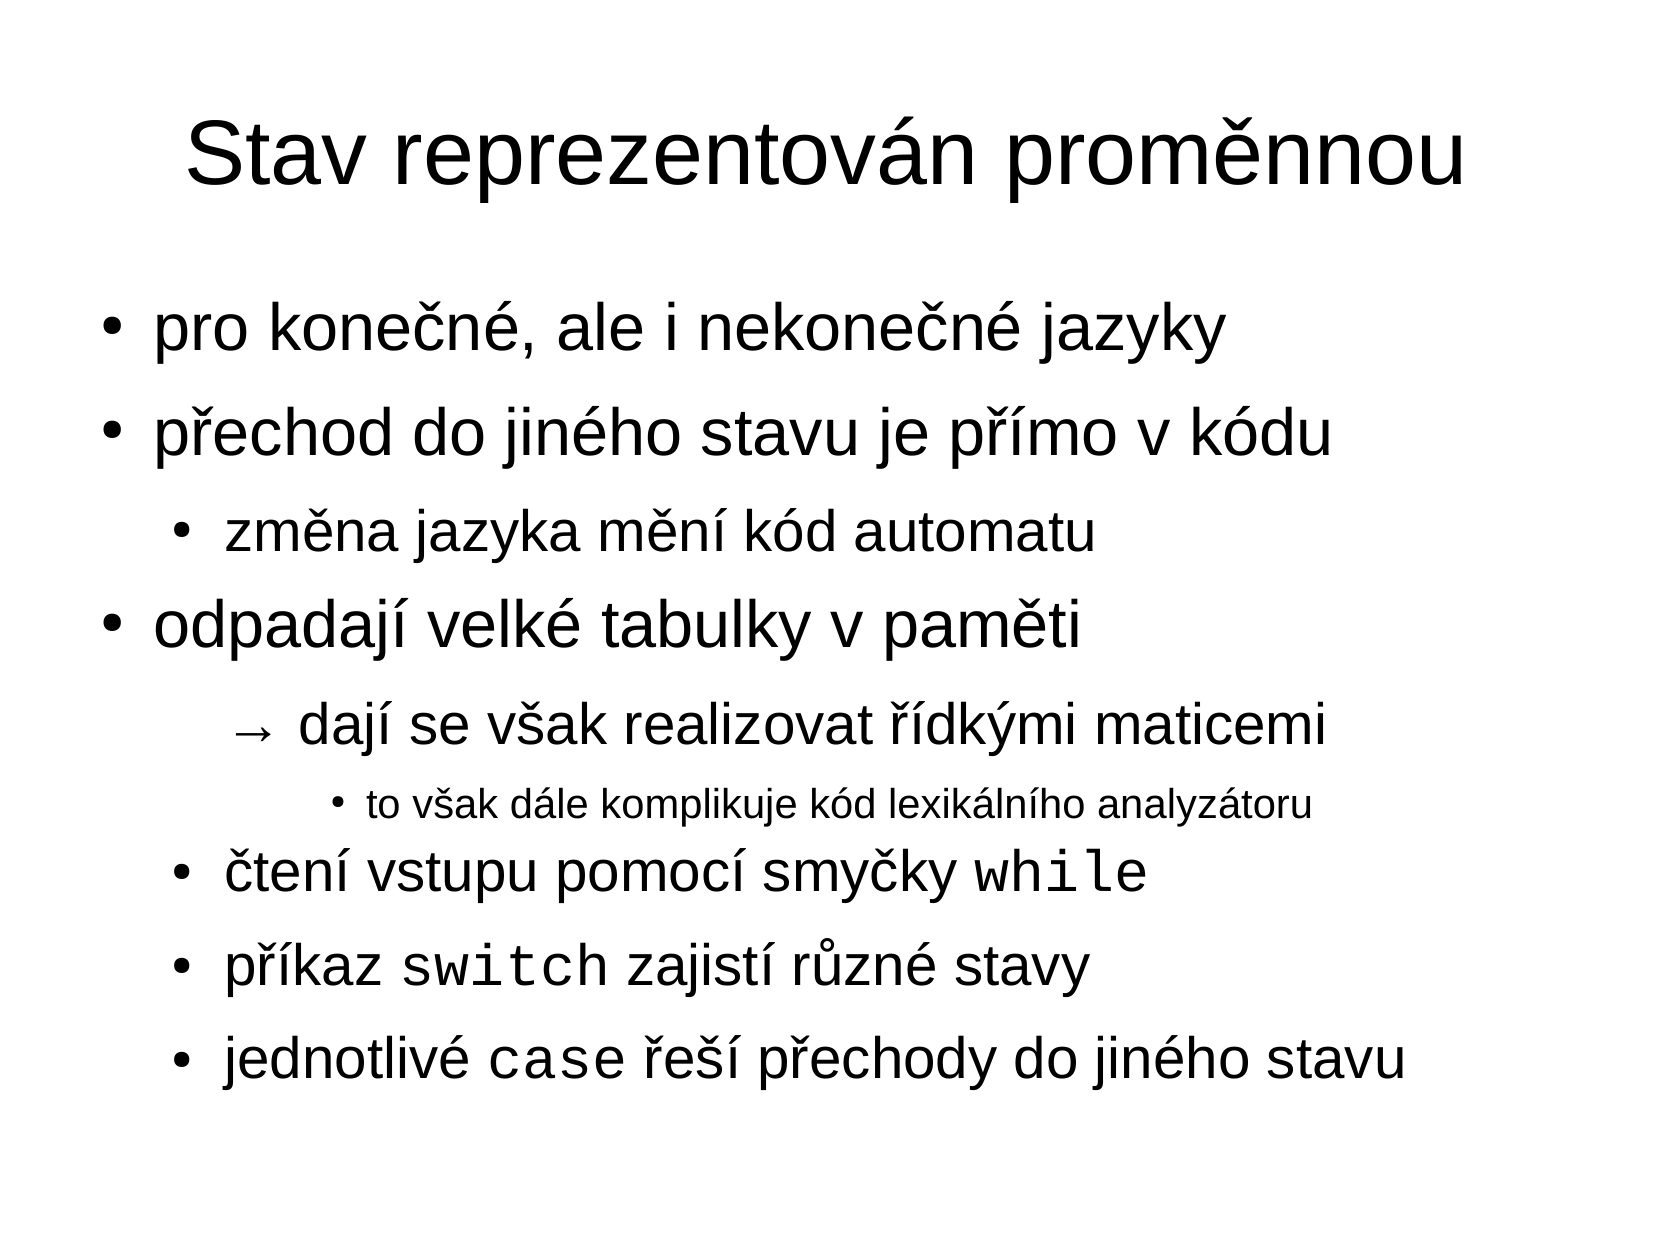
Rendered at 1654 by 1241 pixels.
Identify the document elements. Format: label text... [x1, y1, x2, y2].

list pro konečné, ale i nekonečné jazyky přechod do jiného stavu je přímo v kódu změna jazyka mění kód automatu odpadají velké tabulky v paměti → dají se však realizovat řídkými maticemi to však dále komplikuje kód lexikálního analyzátoru čtení vstupu pomocí smyčky while příkaz switch zajistí různé stavy jednotlivé case řeší přechody do jiného stavu [82, 290, 1571, 1097]
title Stav reprezentován proměnnou [82, 56, 1571, 250]
